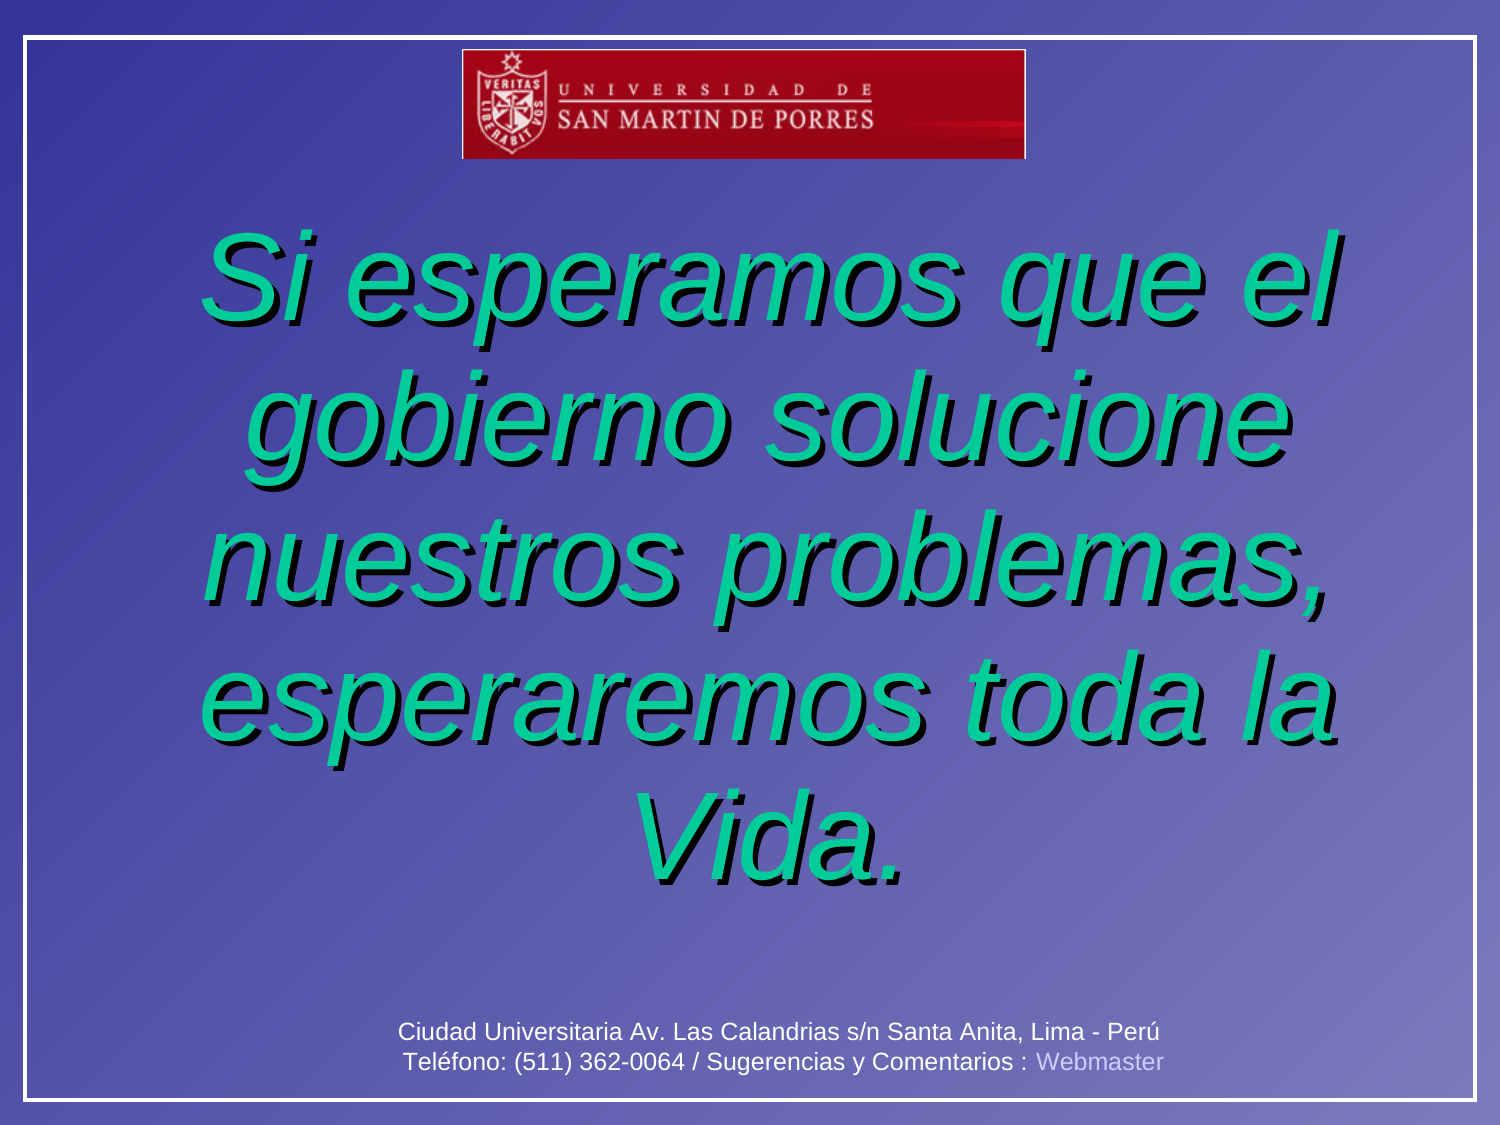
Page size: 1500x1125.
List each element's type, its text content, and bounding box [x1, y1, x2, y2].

title Si esperamos que el gobierno solucione nuestros problemas, esperaremos toda la Vida. [37, 199, 1500, 976]
picture [462, 49, 1026, 159]
